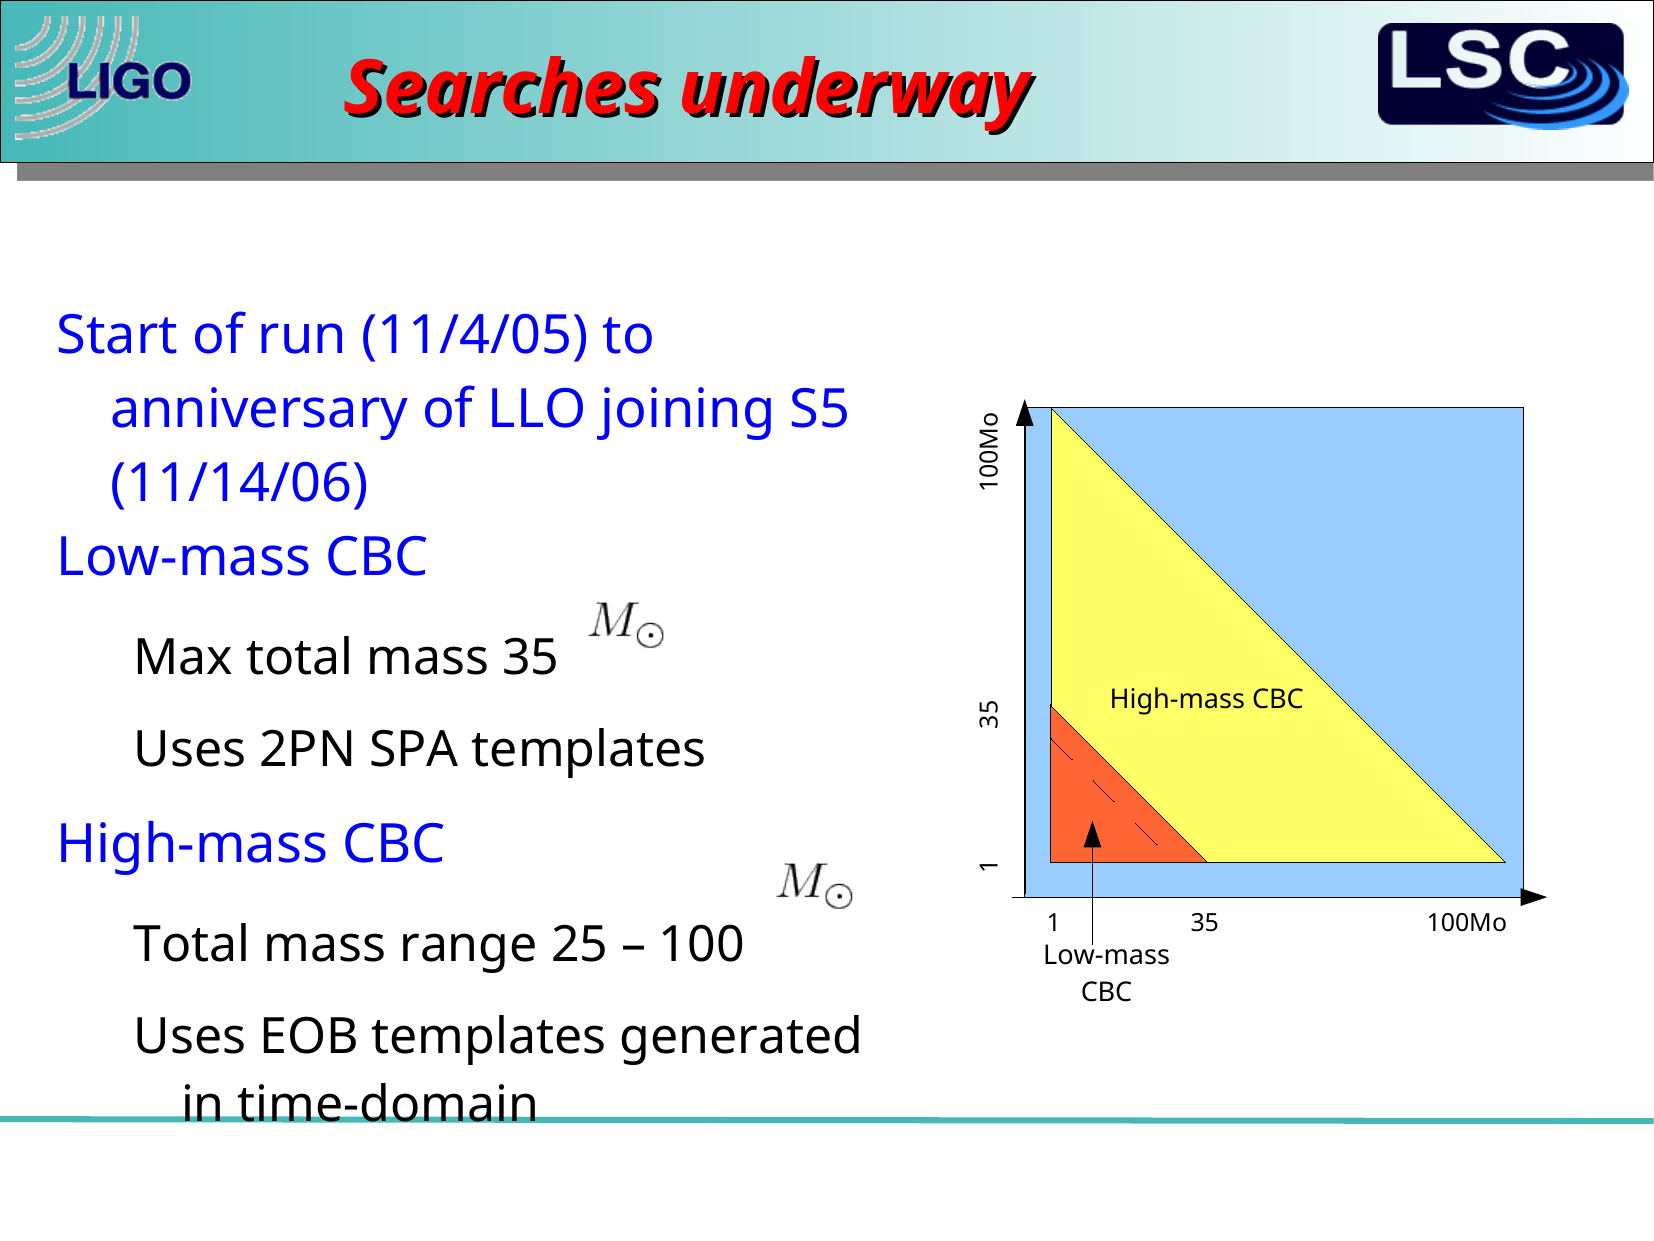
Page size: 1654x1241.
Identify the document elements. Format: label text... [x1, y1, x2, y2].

text_box [1032, 407, 1524, 897]
text_box 1 35 100Mo [963, 366, 1032, 902]
text_box 1 35 100Mo [1093, 897, 1548, 984]
picture [15, 16, 192, 140]
text_box High-mass CBC [1094, 672, 1324, 724]
picture [773, 862, 863, 911]
picture [585, 601, 674, 650]
text_box 1 35 100Mo [1012, 897, 1092, 928]
list Start of run (11/4/05) to anniversary of LLO joining S5 (11/14/06) Low-mass CBC Max total mass 35 Uses 2PN SPA templates High-mass CBC Total mass range 25 – 100 Uses EOB templates generated in time-domain [39, 295, 886, 1055]
text_box Searches underway [328, 25, 1304, 133]
picture [1378, 23, 1629, 130]
text_box Low-mass CBC [1003, 928, 1210, 1013]
